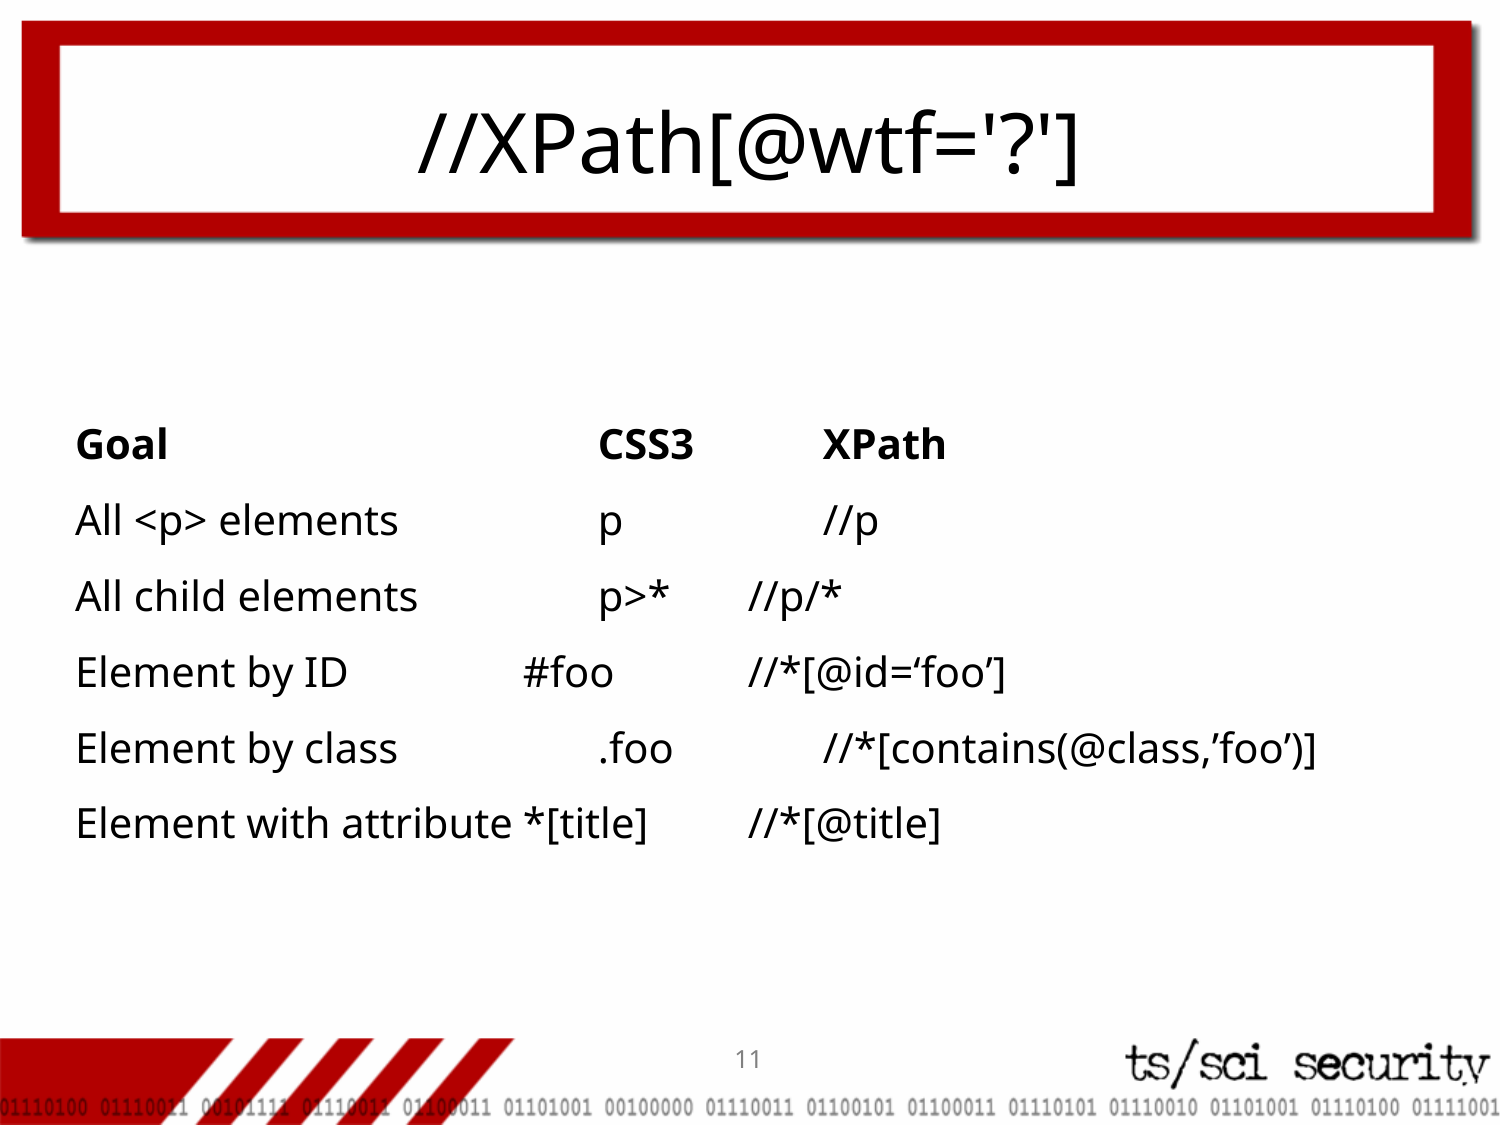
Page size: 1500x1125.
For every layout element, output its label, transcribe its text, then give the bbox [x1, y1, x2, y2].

picture [0, 0, 1500, 1125]
list Goal CSS3 XPath All <p> elements p //p All child elements p>* //p/* Element by ID #foo //*[@id=‘foo’] Element by class .foo //*[contains(@class,’foo’)] Element with attribute *[title] //*[@title] [75, 412, 1426, 863]
title //XPath[@wtf='?'] [75, 21, 1426, 257]
